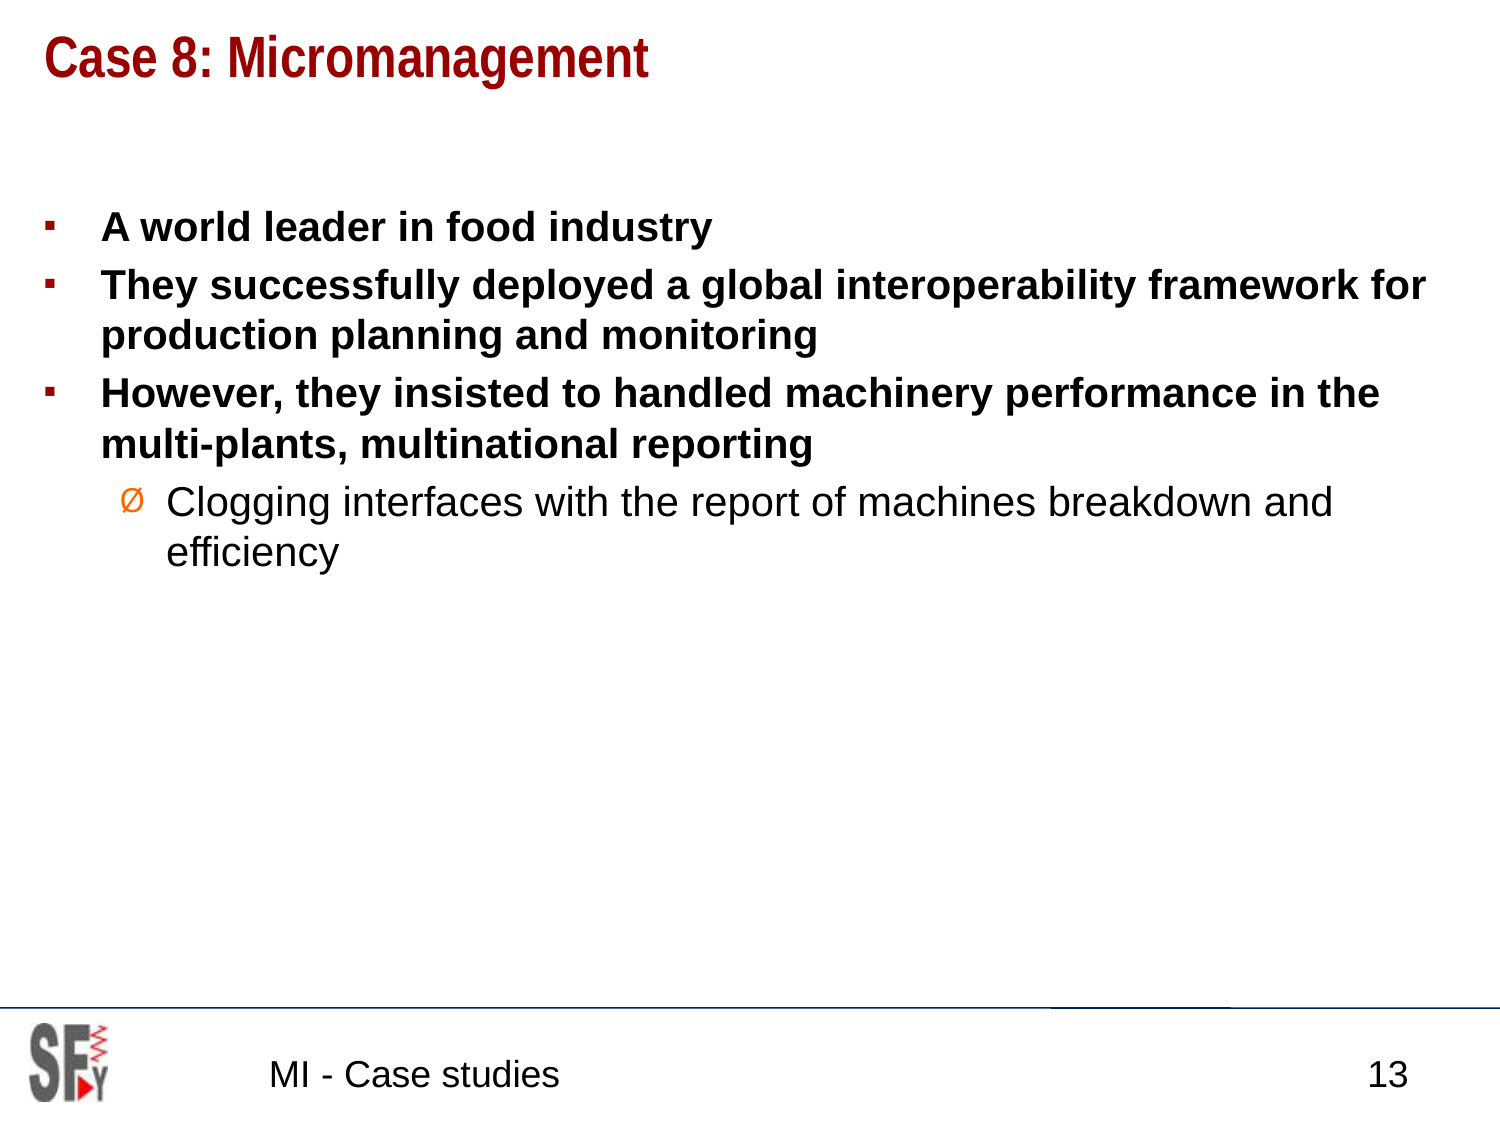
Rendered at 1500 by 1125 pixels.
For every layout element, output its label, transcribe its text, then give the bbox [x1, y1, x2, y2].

picture [29, 1023, 108, 1102]
list A world leader in food industry They successfully deployed a global interoperability framework for production planning and monitoring However, they insisted to handled machinery performance in the multi-plants, multinational reporting Clogging interfaces with the report of machines breakdown and efficiency [29, 184, 1471, 988]
slide_number <numéro> [1352, 1034, 1490, 1103]
footer MI - Case studies [253, 1034, 1336, 1103]
title Case 8: Micromanagement [29, 12, 1471, 138]
